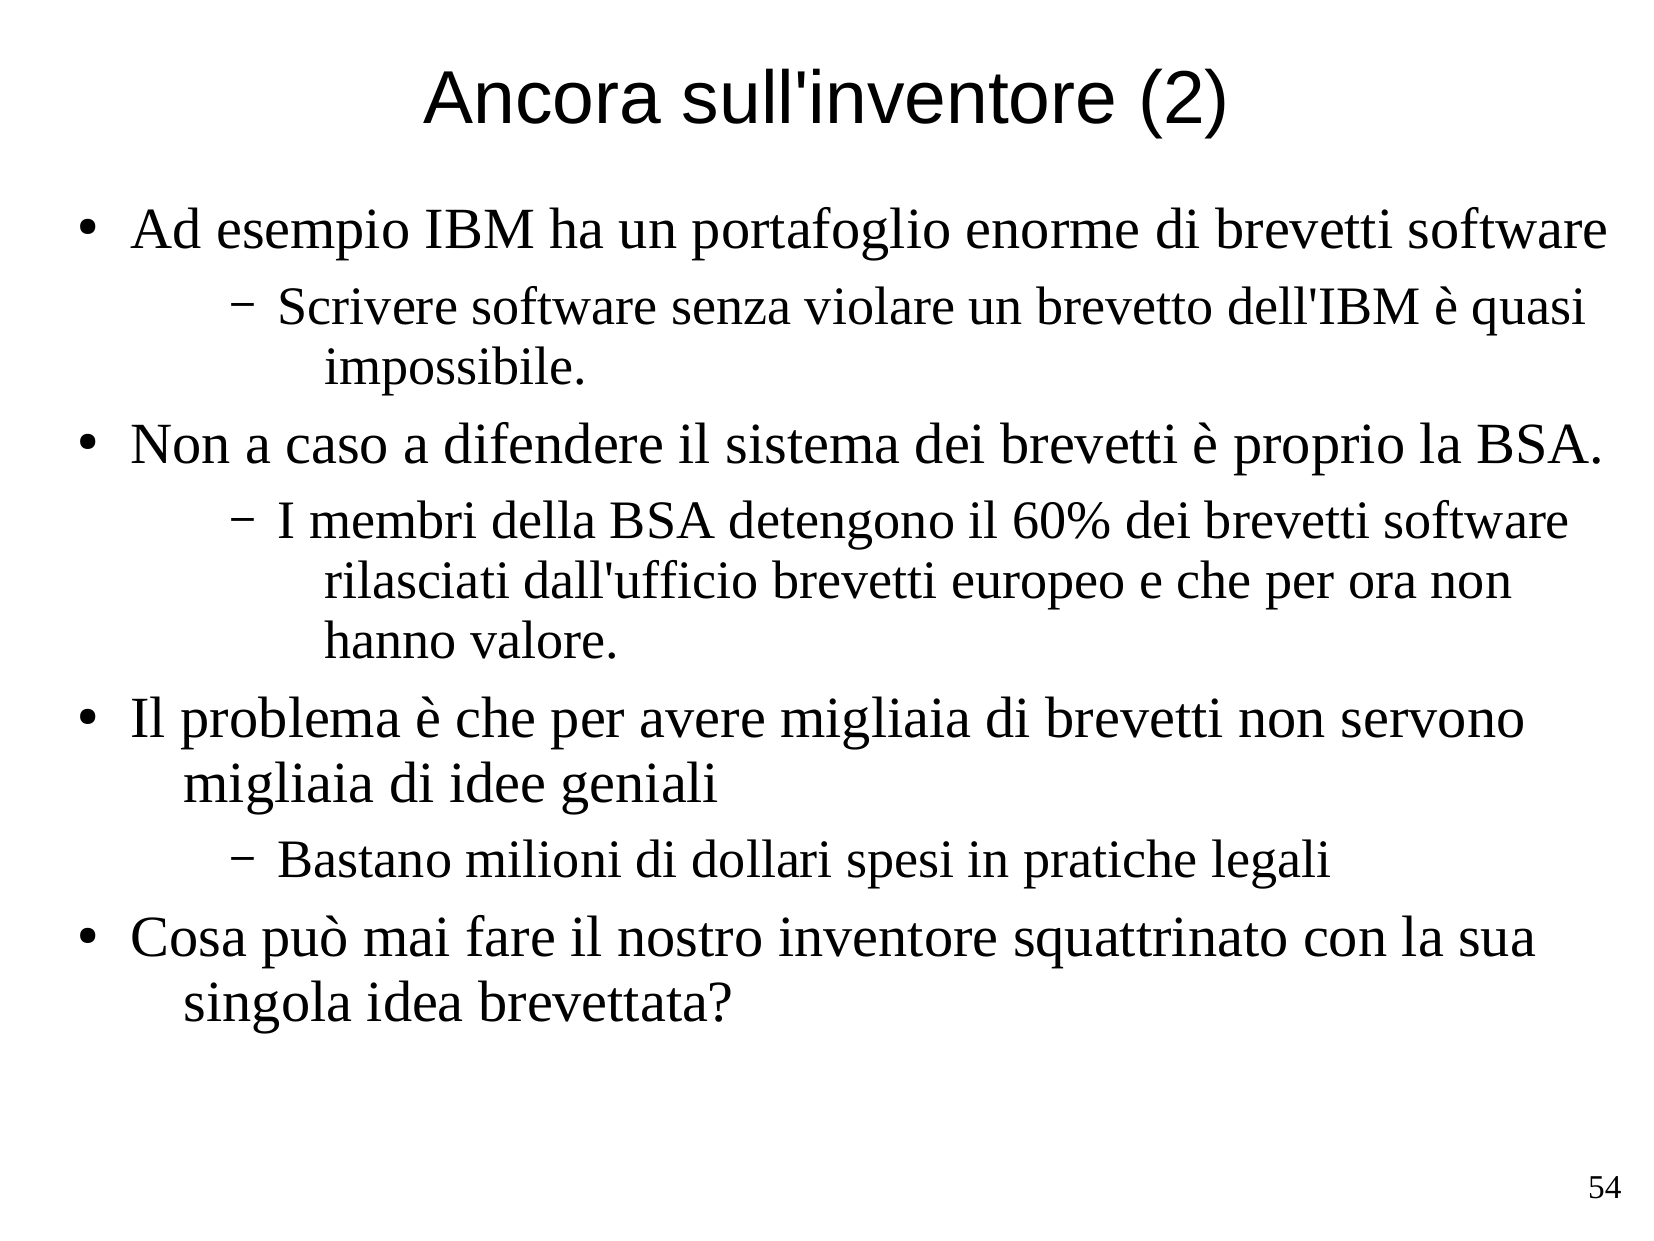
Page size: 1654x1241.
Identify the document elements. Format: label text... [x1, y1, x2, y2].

title Ancora sull'inventore (2) [37, 30, 1617, 166]
list Ad esempio IBM ha un portafoglio enorme di brevetti software Scrivere software senza violare un brevetto dell'IBM è quasi impossibile. Non a caso a difendere il sistema dei brevetti è proprio la BSA. I membri della BSA detengono il 60% dei brevetti software rilasciati dall'ufficio brevetti europeo e che per ora non hanno valore. Il problema è che per avere migliaia di brevetti non servono migliaia di idee geniali Bastano milioni di dollari spesi in pratiche legali Cosa può mai fare il nostro inventore squattrinato con la sua singola idea brevettata? [42, 196, 1612, 1187]
